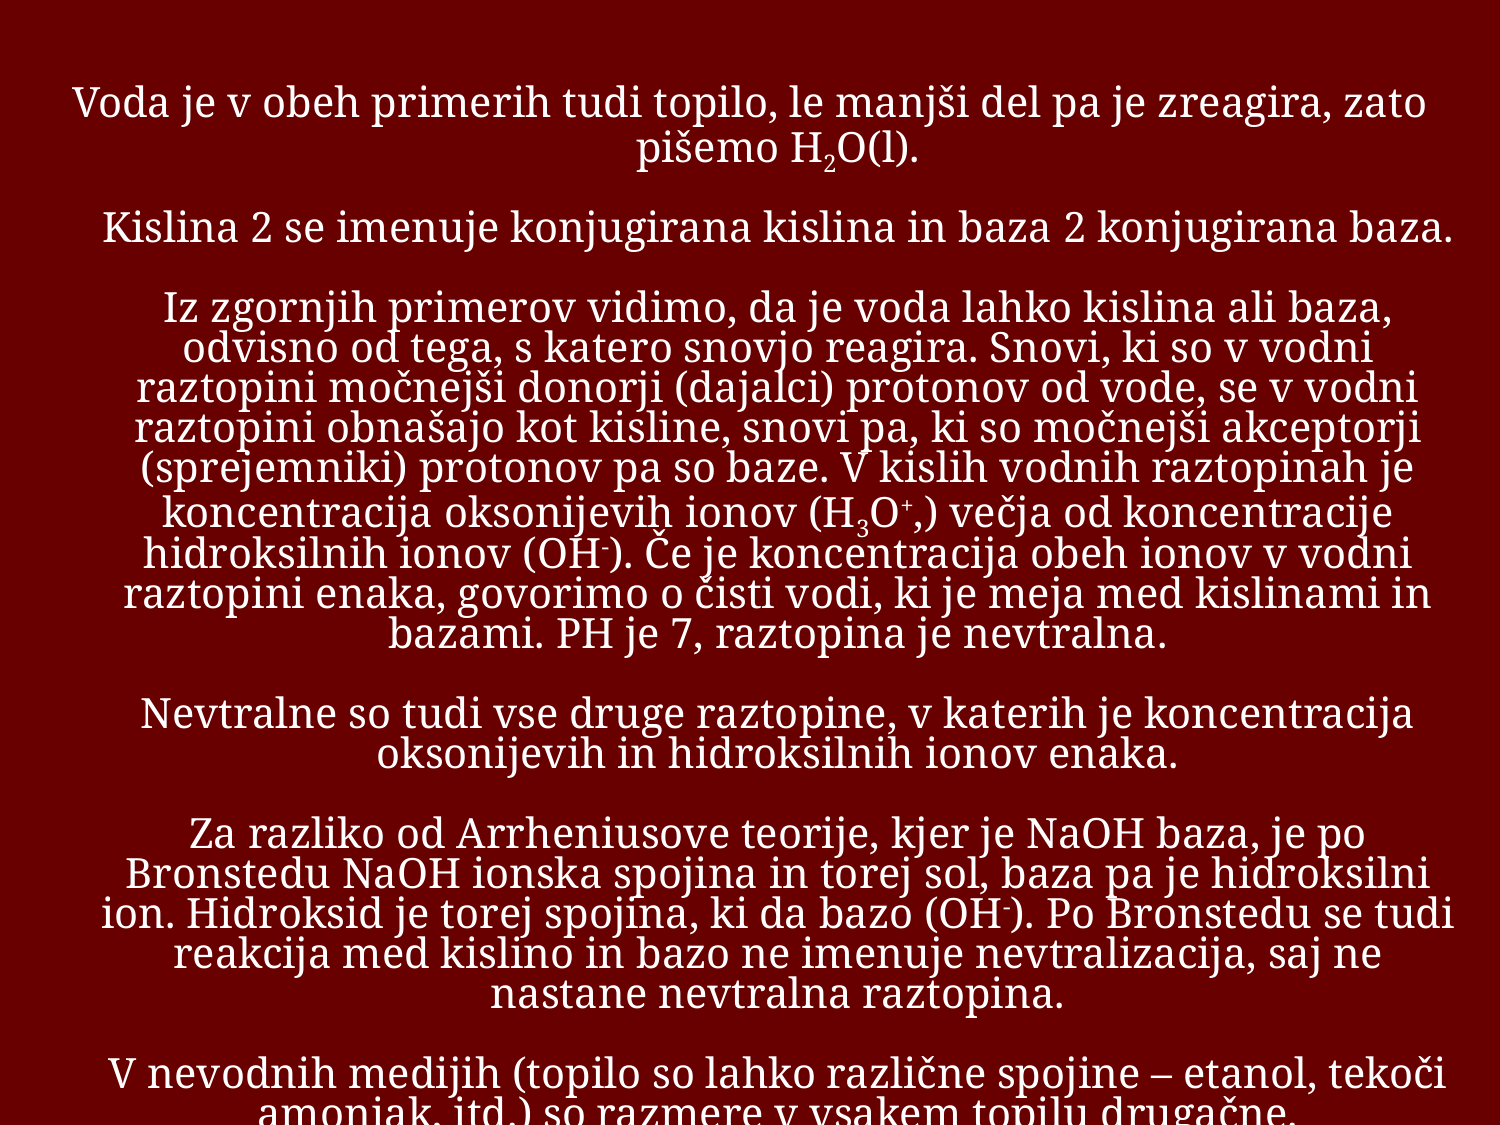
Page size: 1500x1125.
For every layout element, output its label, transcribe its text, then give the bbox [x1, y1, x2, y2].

list Voda je v obeh primerih tudi topilo, le manjši del pa je zreagira, zato pišemo H2O(l). Kislina 2 se imenuje konjugirana kislina in baza 2 konjugirana baza. Iz zgornjih primerov vidimo, da je voda lahko kislina ali baza, odvisno od tega, s katero snovjo reagira. Snovi, ki so v vodni raztopini močnejši donorji (dajalci) protonov od vode, se v vodni raztopini obnašajo kot kisline, snovi pa, ki so močnejši akceptorji (sprejemniki) protonov pa so baze. V kislih vodnih raztopinah je koncentracija oksonijevih ionov (H3O+,) večja od koncentracije hidroksilnih ionov (OH-). Če je koncentracija obeh ionov v vodni raztopini enaka, govorimo o čisti vodi, ki je meja med kislinami in bazami. PH je 7, raztopina je nevtralna. Nevtralne so tudi vse druge raztopine, v katerih je koncentracija oksonijevih in hidroksilnih ionov enaka. Za razliko od Arrheniusove teorije, kjer je NaOH baza, je po Bronstedu NaOH ionska spojina in torej sol, baza pa je hidroksilni ion. Hidroksid je torej spojina, ki da bazo (OH-). Po Bronstedu se tudi reakcija med kislino in bazo ne imenuje nevtralizacija, saj ne nastane nevtralna raztopina. V nevodnih medijih (topilo so lahko različne spojine – etanol, tekoči amoniak, itd.) so razmere v vsakem topilu drugačne. [29, 78, 1471, 1125]
